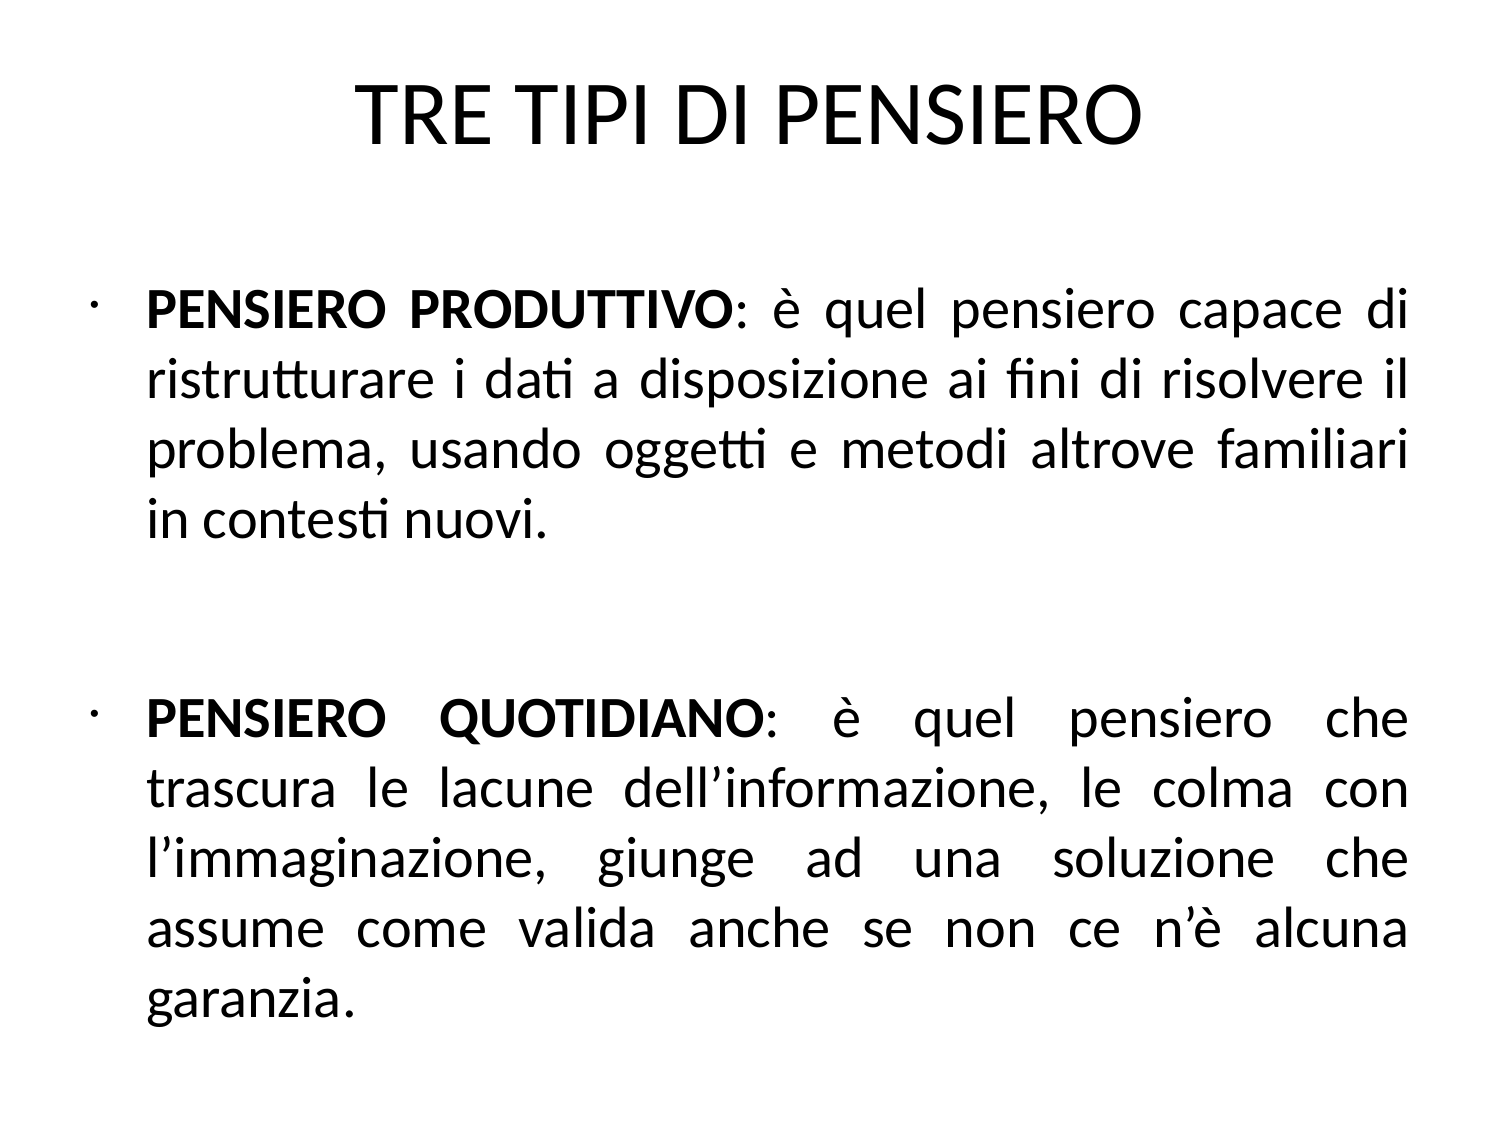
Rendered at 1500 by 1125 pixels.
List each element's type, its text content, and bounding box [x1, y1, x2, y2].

list PENSIERO PRODUTTIVO: è quel pensiero capace di ristrutturare i dati a disposizione ai fini di risolvere il problema, usando oggetti e metodi altrove familiari in contesti nuovi. PENSIERO QUOTIDIANO: è quel pensiero che trascura le lacune dell’informazione, le colma con l’immaginazione, giunge ad una soluzione che assume come valida anche se non ce n’è alcuna garanzia. [75, 262, 1425, 1125]
title TRE TIPI DI PENSIERO [75, 45, 1425, 233]
